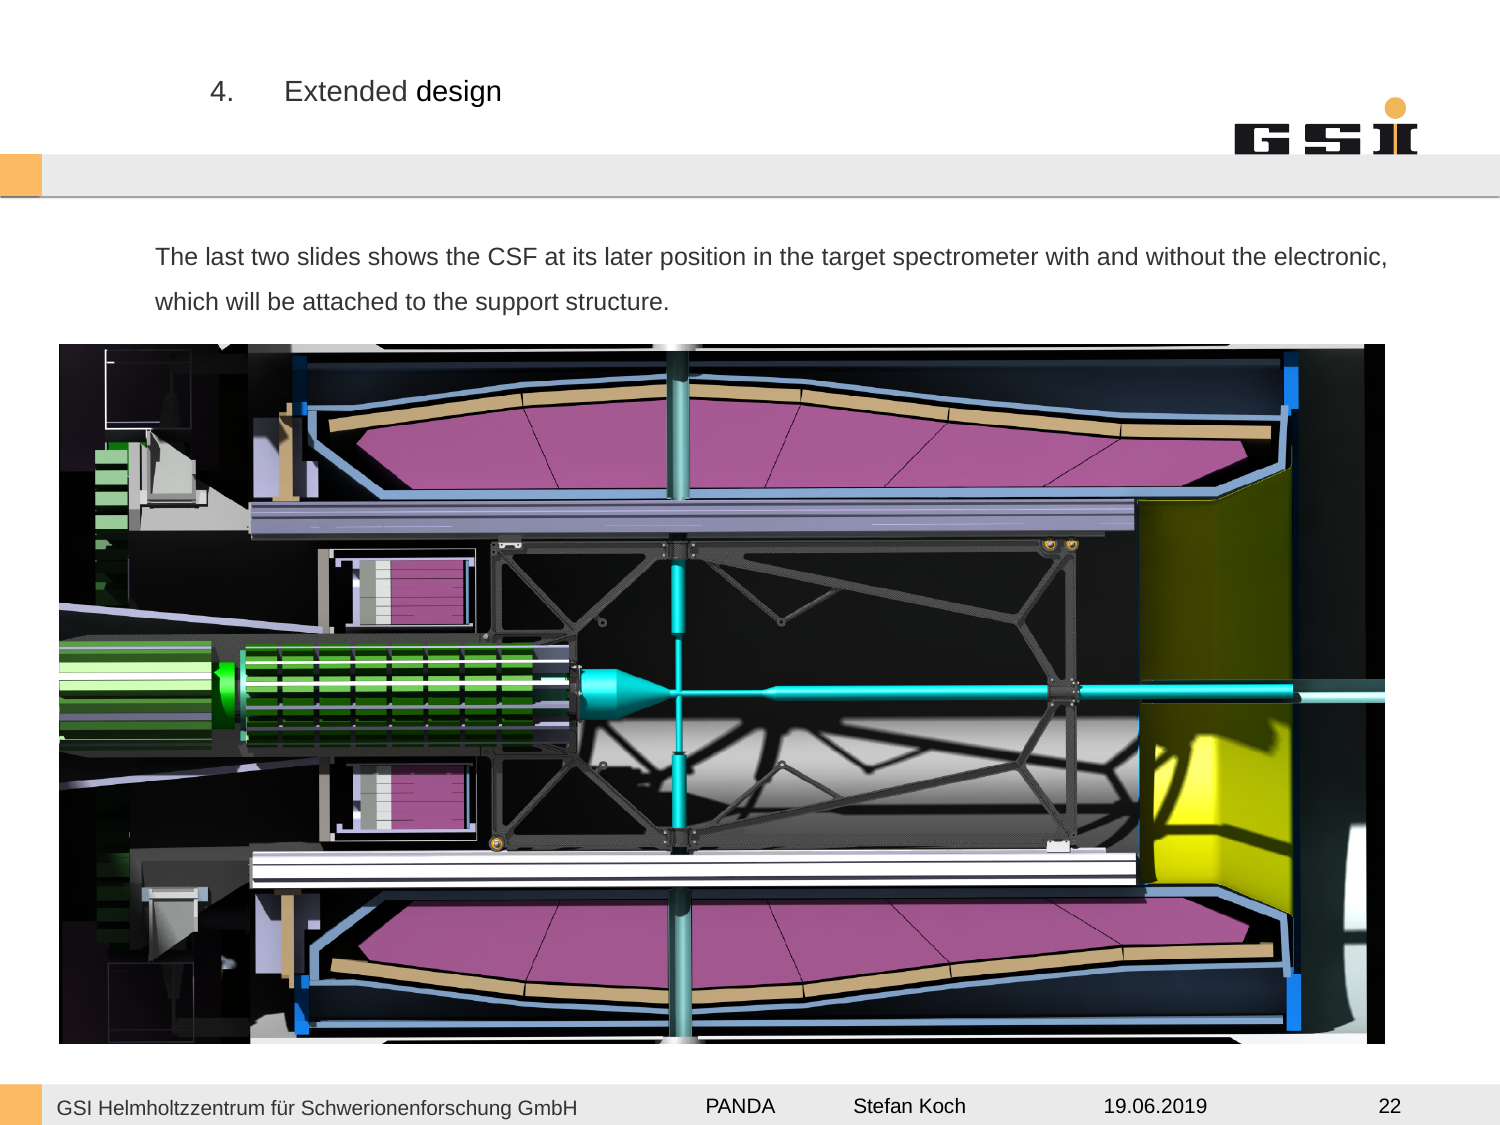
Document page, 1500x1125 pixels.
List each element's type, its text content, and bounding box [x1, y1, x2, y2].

picture [59, 344, 1385, 1044]
text_box 4. Extended design [160, 67, 1200, 194]
list The last two slides shows the CSF at its later position in the target spectrometer with and without the electronic, which will be attached to the support structure. [69, 218, 1417, 1023]
picture [1233, 95, 1419, 154]
